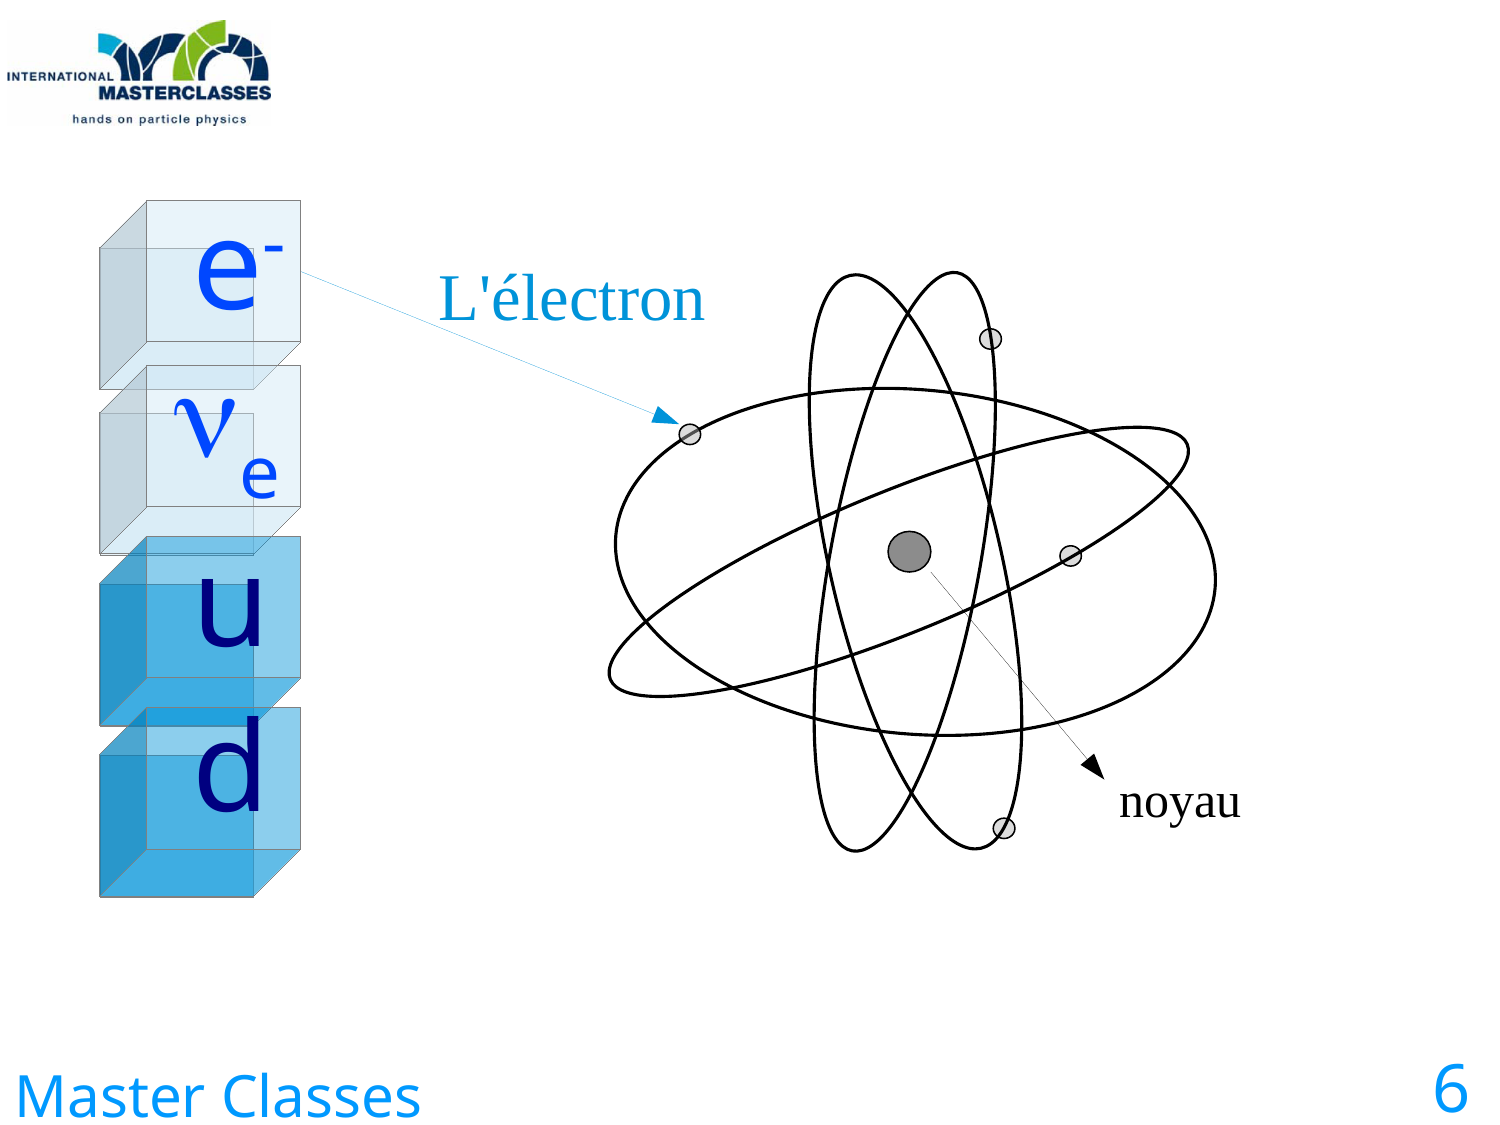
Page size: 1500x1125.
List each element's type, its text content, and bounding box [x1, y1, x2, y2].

text_box [1064, 554, 1082, 567]
text_box [1059, 545, 1080, 561]
text_box noyau [1104, 760, 1257, 835]
text_box L'électron [212, 246, 934, 342]
text_box [268, 536, 301, 677]
text_box [679, 424, 701, 445]
picture [2, 10, 280, 130]
text_box νe [159, 324, 288, 521]
text_box [993, 818, 1006, 836]
text_box [979, 329, 990, 350]
text_box e- [177, 177, 290, 324]
text_box [288, 365, 301, 506]
text_box [992, 328, 1002, 349]
text_box [99, 365, 301, 898]
text_box d [177, 679, 267, 844]
picture [475, 342, 654, 414]
text_box u [177, 513, 268, 679]
text_box [1000, 819, 1015, 839]
text_box [99, 200, 177, 390]
text_box [290, 200, 301, 246]
text_box [888, 531, 931, 573]
